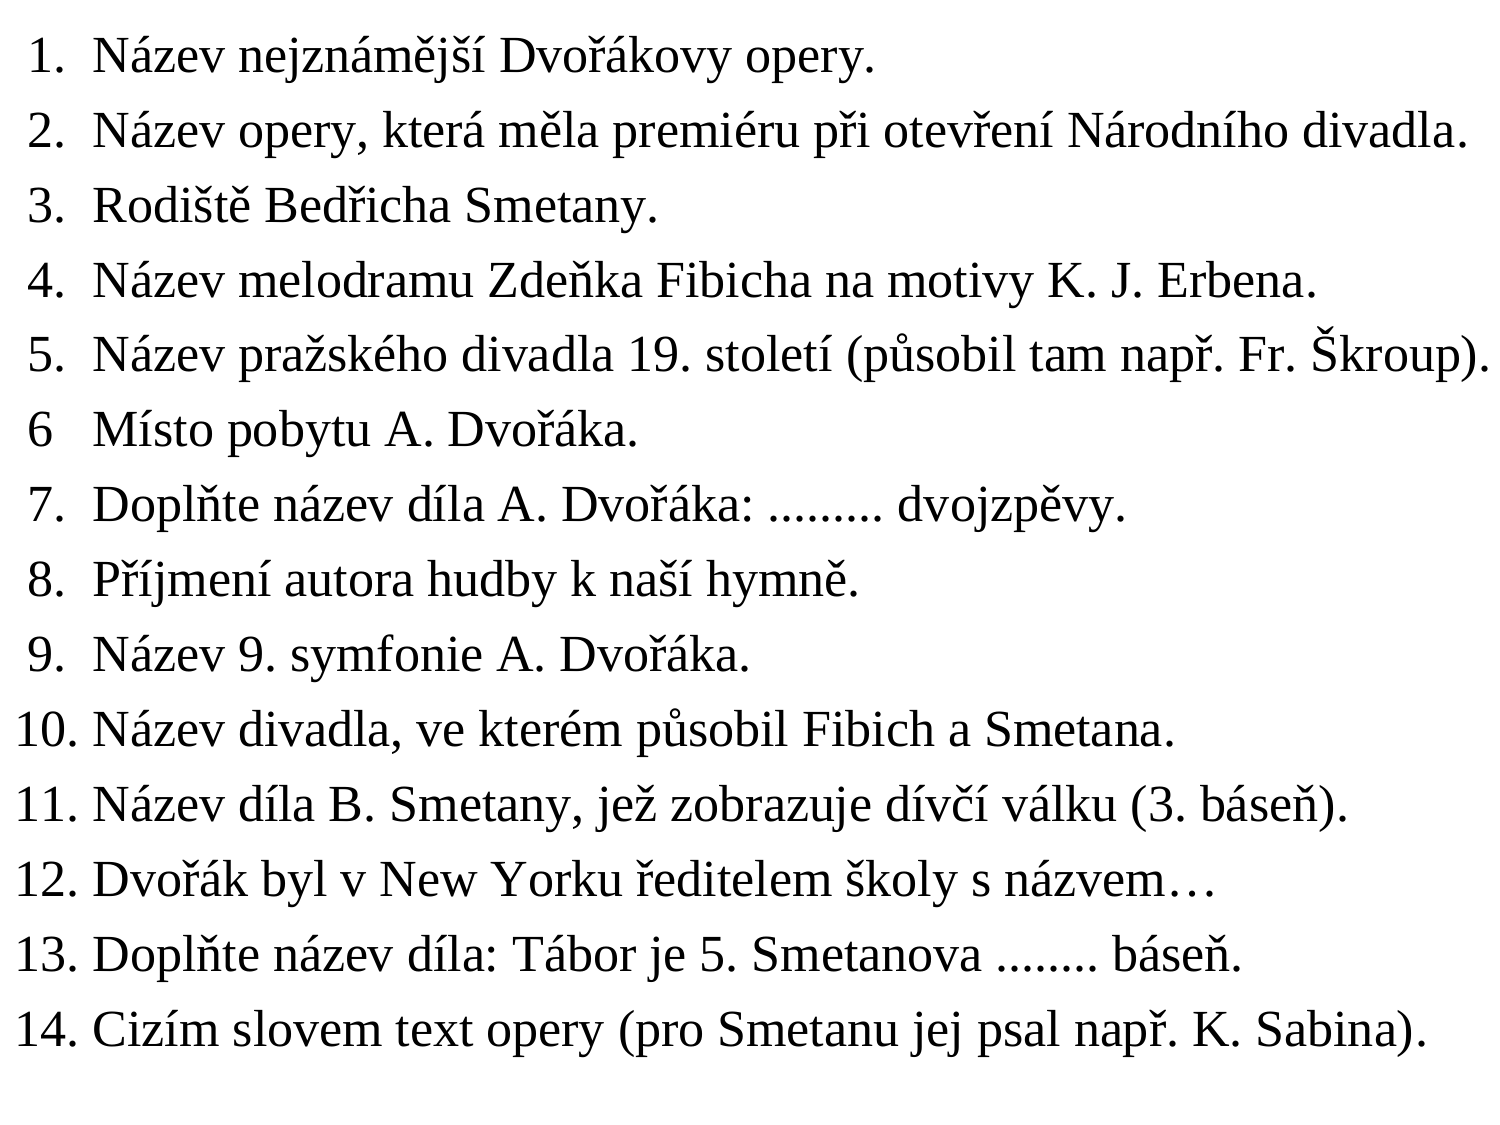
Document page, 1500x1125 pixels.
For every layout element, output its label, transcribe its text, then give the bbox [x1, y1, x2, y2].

text_box 1. Název nejznámější Dvořákovy opery. 2. Název opery, která měla premiéru při otevření Národního divadla. 3. Rodiště Bedřicha Smetany. 4. Název melodramu Zdeňka Fibicha na motivy K. J. Erbena. 5. Název pražského divadla 19. století (působil tam např. Fr. Škroup). 6 Místo pobytu A. Dvořáka. 7. Doplňte název díla A. Dvořáka: ......... dvojzpěvy. 8. Příjmení autora hudby k naší hymně. 9. Název 9. symfonie A. Dvořáka. 10. Název divadla, ve kterém působil Fibich a Smetana. 11. Název díla B. Smetany, jež zobrazuje dívčí válku (3. báseň). 12. Dvořák byl v New Yorku ředitelem školy s názvem… 13. Doplňte název díla: Tábor je 5. Smetanova ........ báseň. 14. Cizím slovem text opery (pro Smetanu jej psal např. K. Sabina). [0, 0, 1500, 1065]
